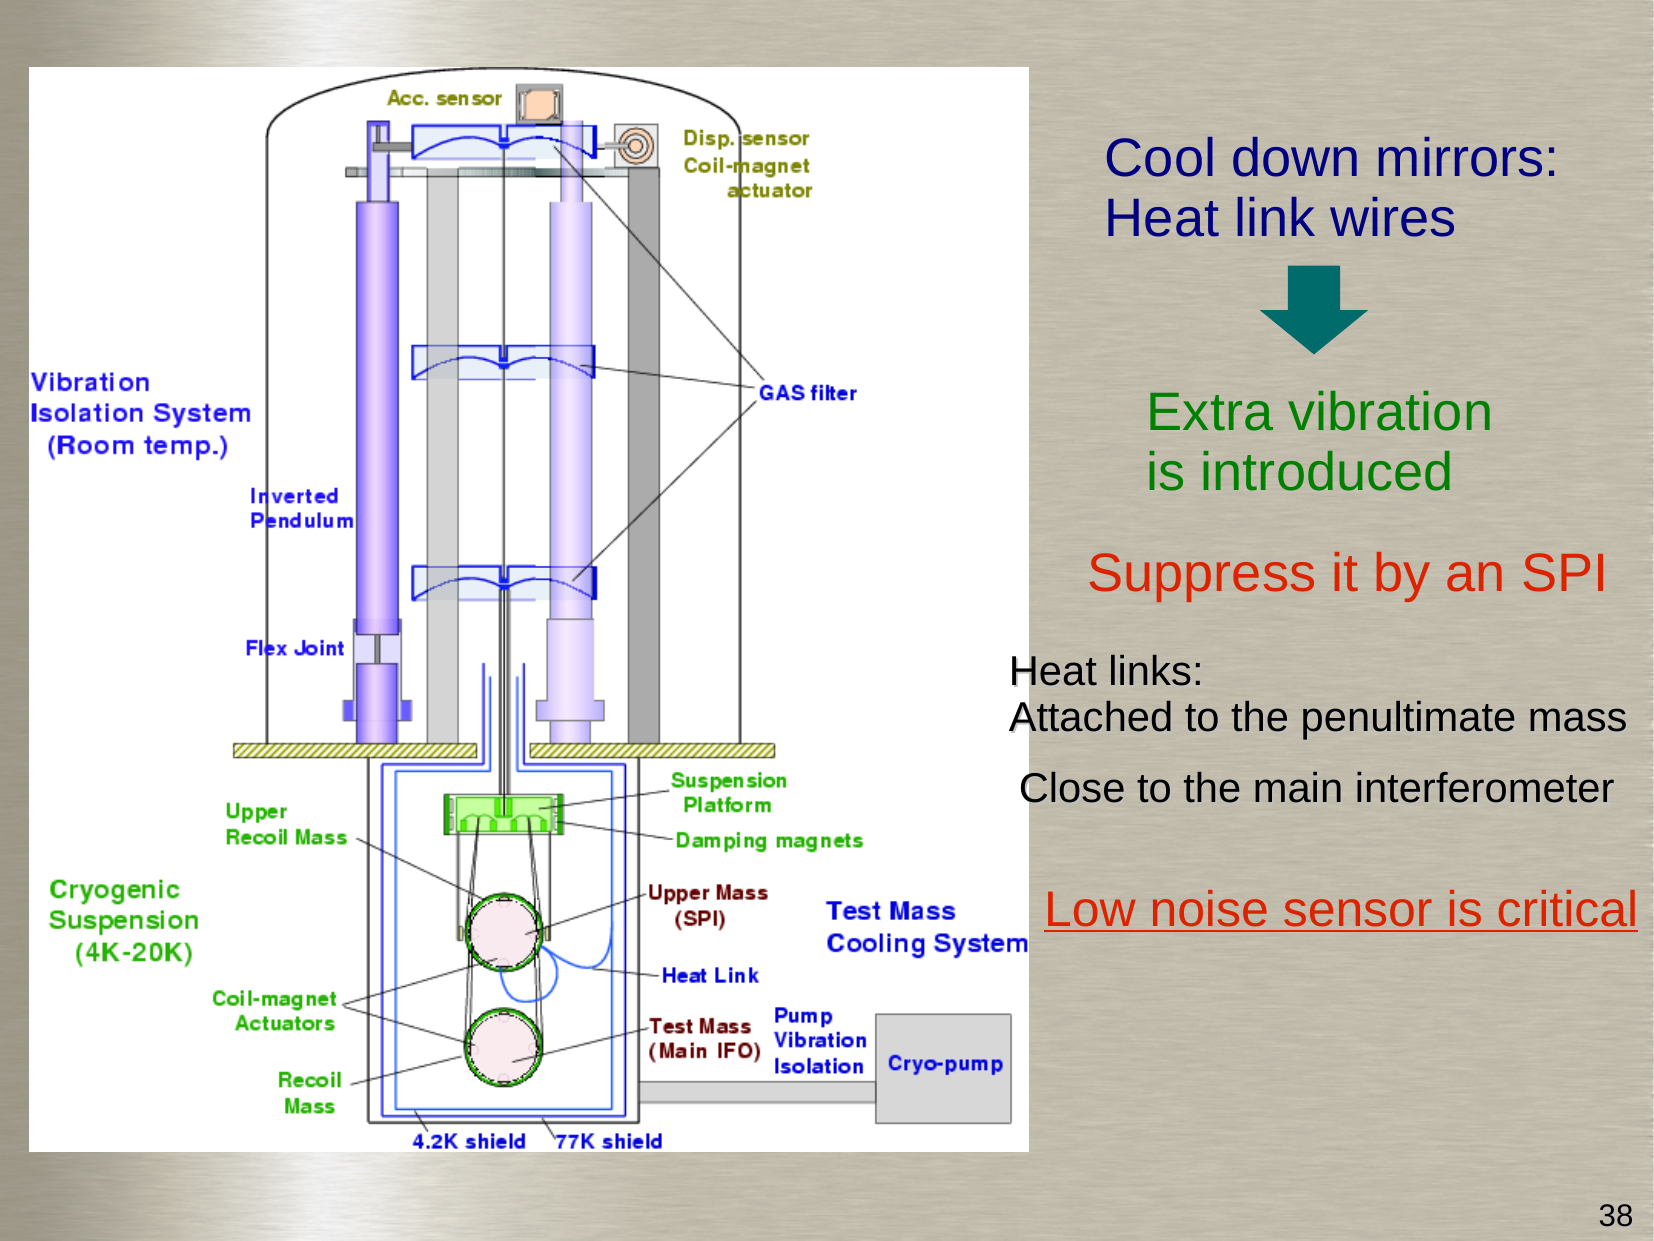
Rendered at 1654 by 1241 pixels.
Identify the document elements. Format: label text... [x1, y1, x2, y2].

text_box Low noise sensor is critical [1029, 874, 1654, 945]
text_box Cool down mirrors: Heat link wires [1089, 120, 1575, 256]
picture [0, 0, 1654, 1241]
text_box Extra vibration is introduced [1131, 373, 1523, 510]
text_box [1259, 265, 1369, 355]
text_box Heat links: Attached to the penultimate mass [994, 640, 1643, 748]
text_box Suppress it by an SPI [1072, 534, 1625, 611]
text_box Close to the main interferometer [1003, 757, 1630, 820]
